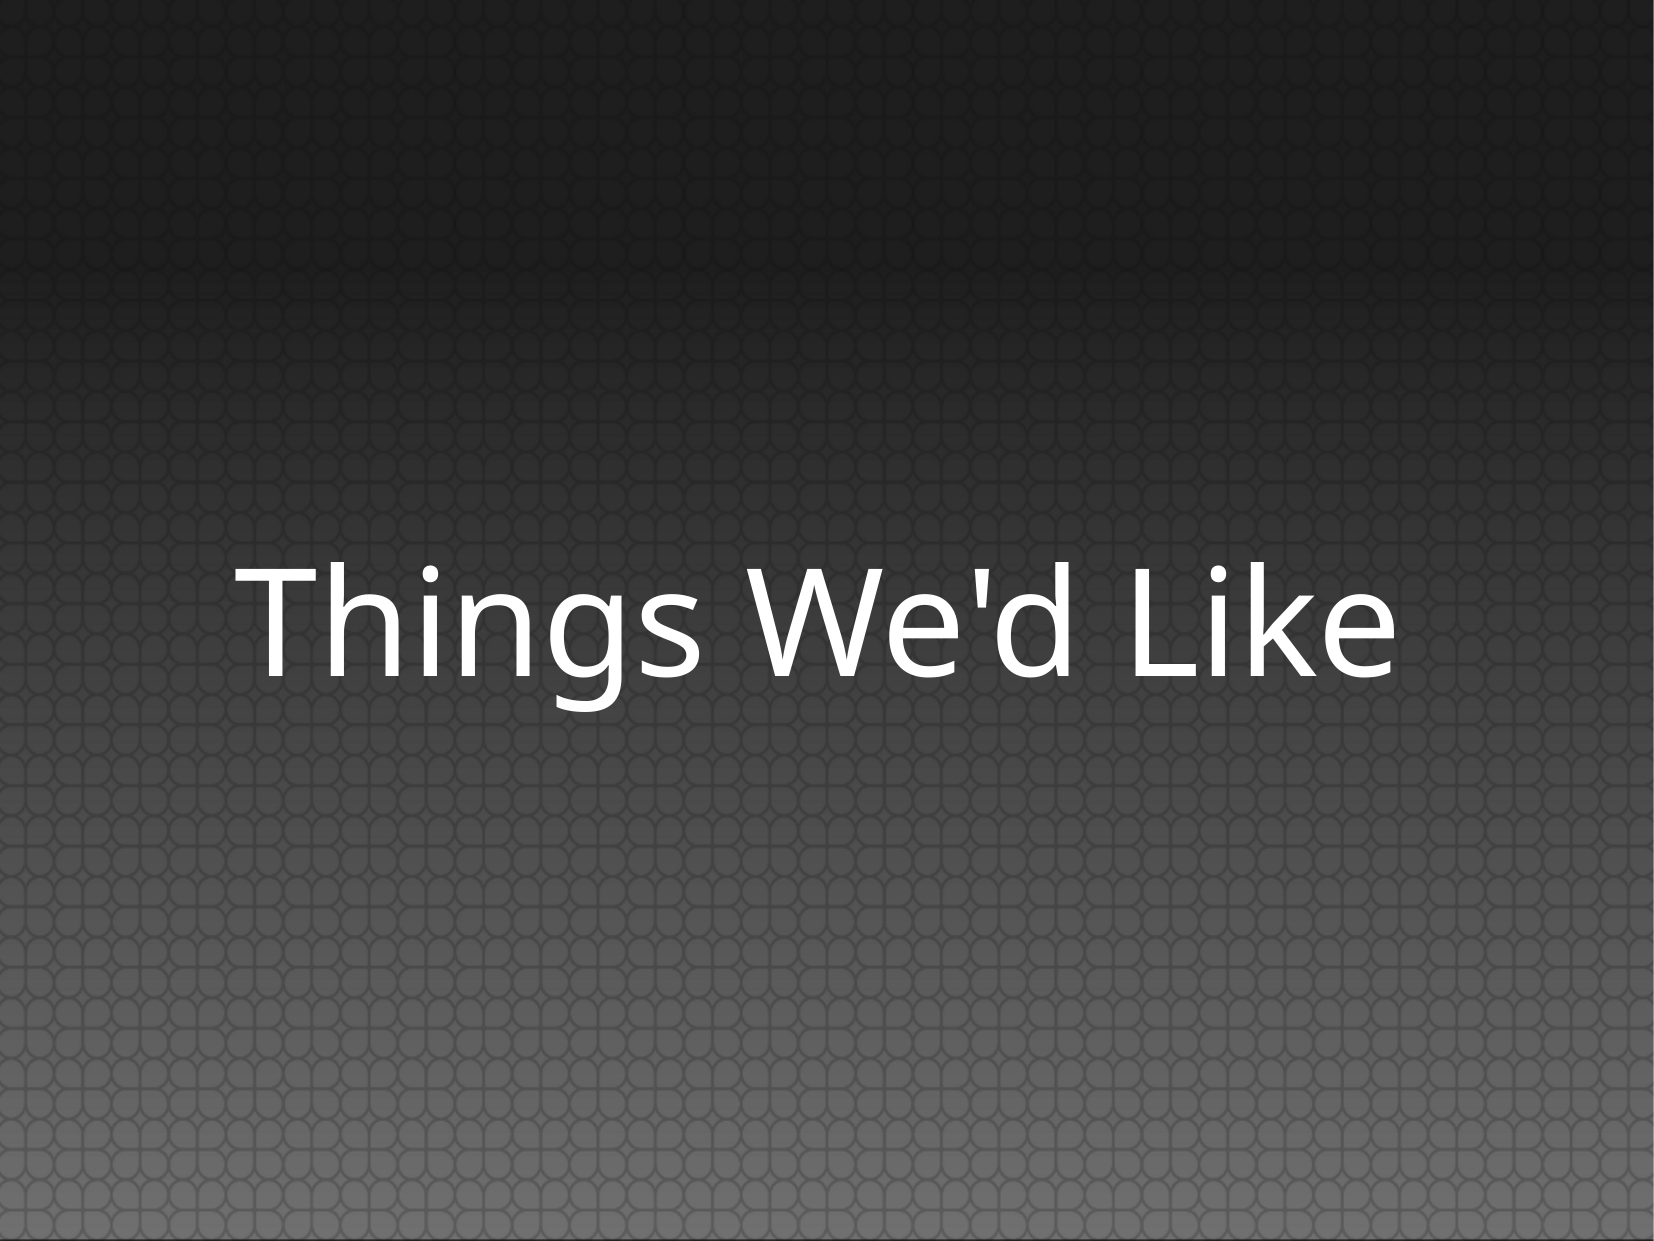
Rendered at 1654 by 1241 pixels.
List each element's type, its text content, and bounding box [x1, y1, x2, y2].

title Things We'd Like [75, 525, 1564, 713]
picture [0, 0, 1654, 1241]
